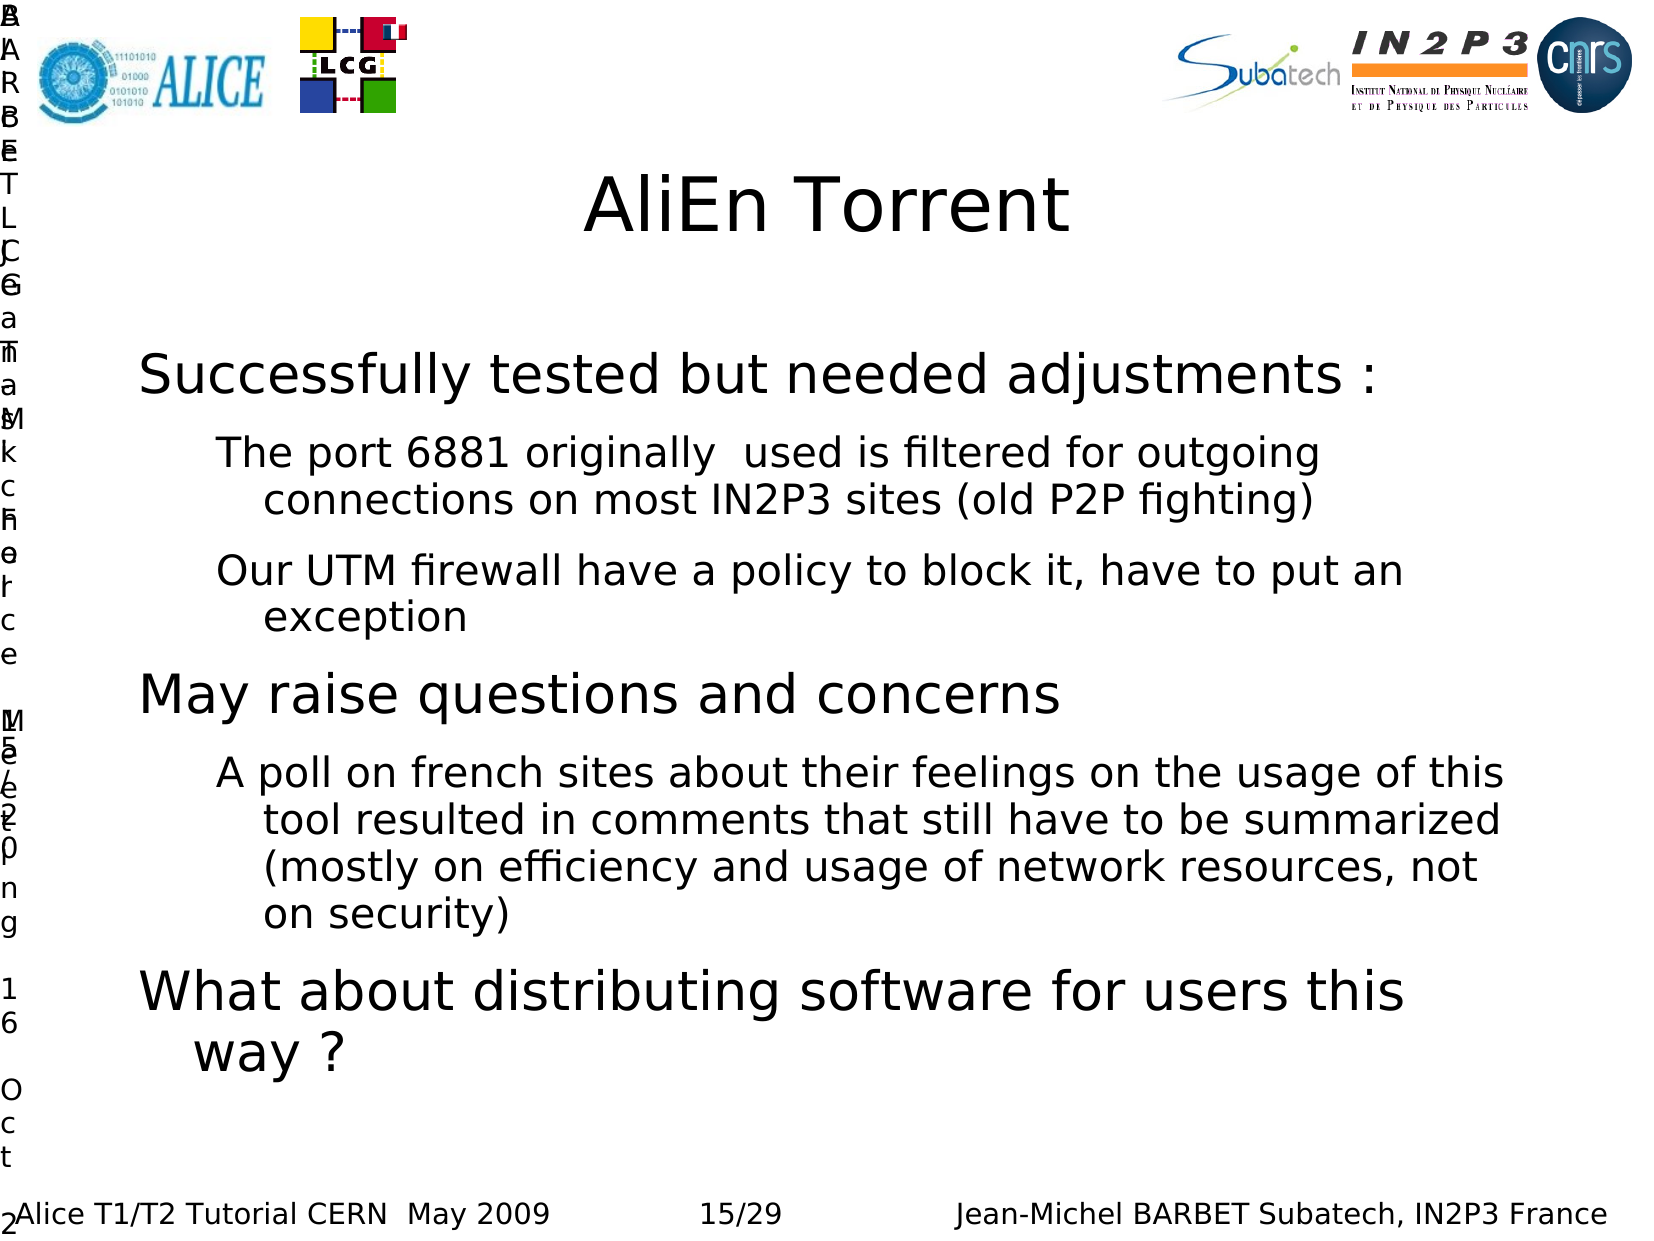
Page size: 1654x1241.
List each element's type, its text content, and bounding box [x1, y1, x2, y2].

picture [1537, 17, 1632, 113]
list Successfully tested but needed adjustments : The port 6881 originally used is filtered for outgoing connections on most IN2P3 sites (old P2P fighting) Our UTM firewall have a policy to block it, have to put an exception May raise questions and concerns A poll on french sites about their feelings on the usage of this tool resulted in comments that still have to be summarized (mostly on efficiency and usage of network resources, not on security) What about distributing software for users this way ? [121, 344, 1534, 1086]
picture [37, 37, 276, 127]
title AliEn Torrent [121, 102, 1534, 310]
picture [300, 17, 409, 102]
picture [1350, 21, 1528, 102]
picture [1162, 34, 1340, 102]
